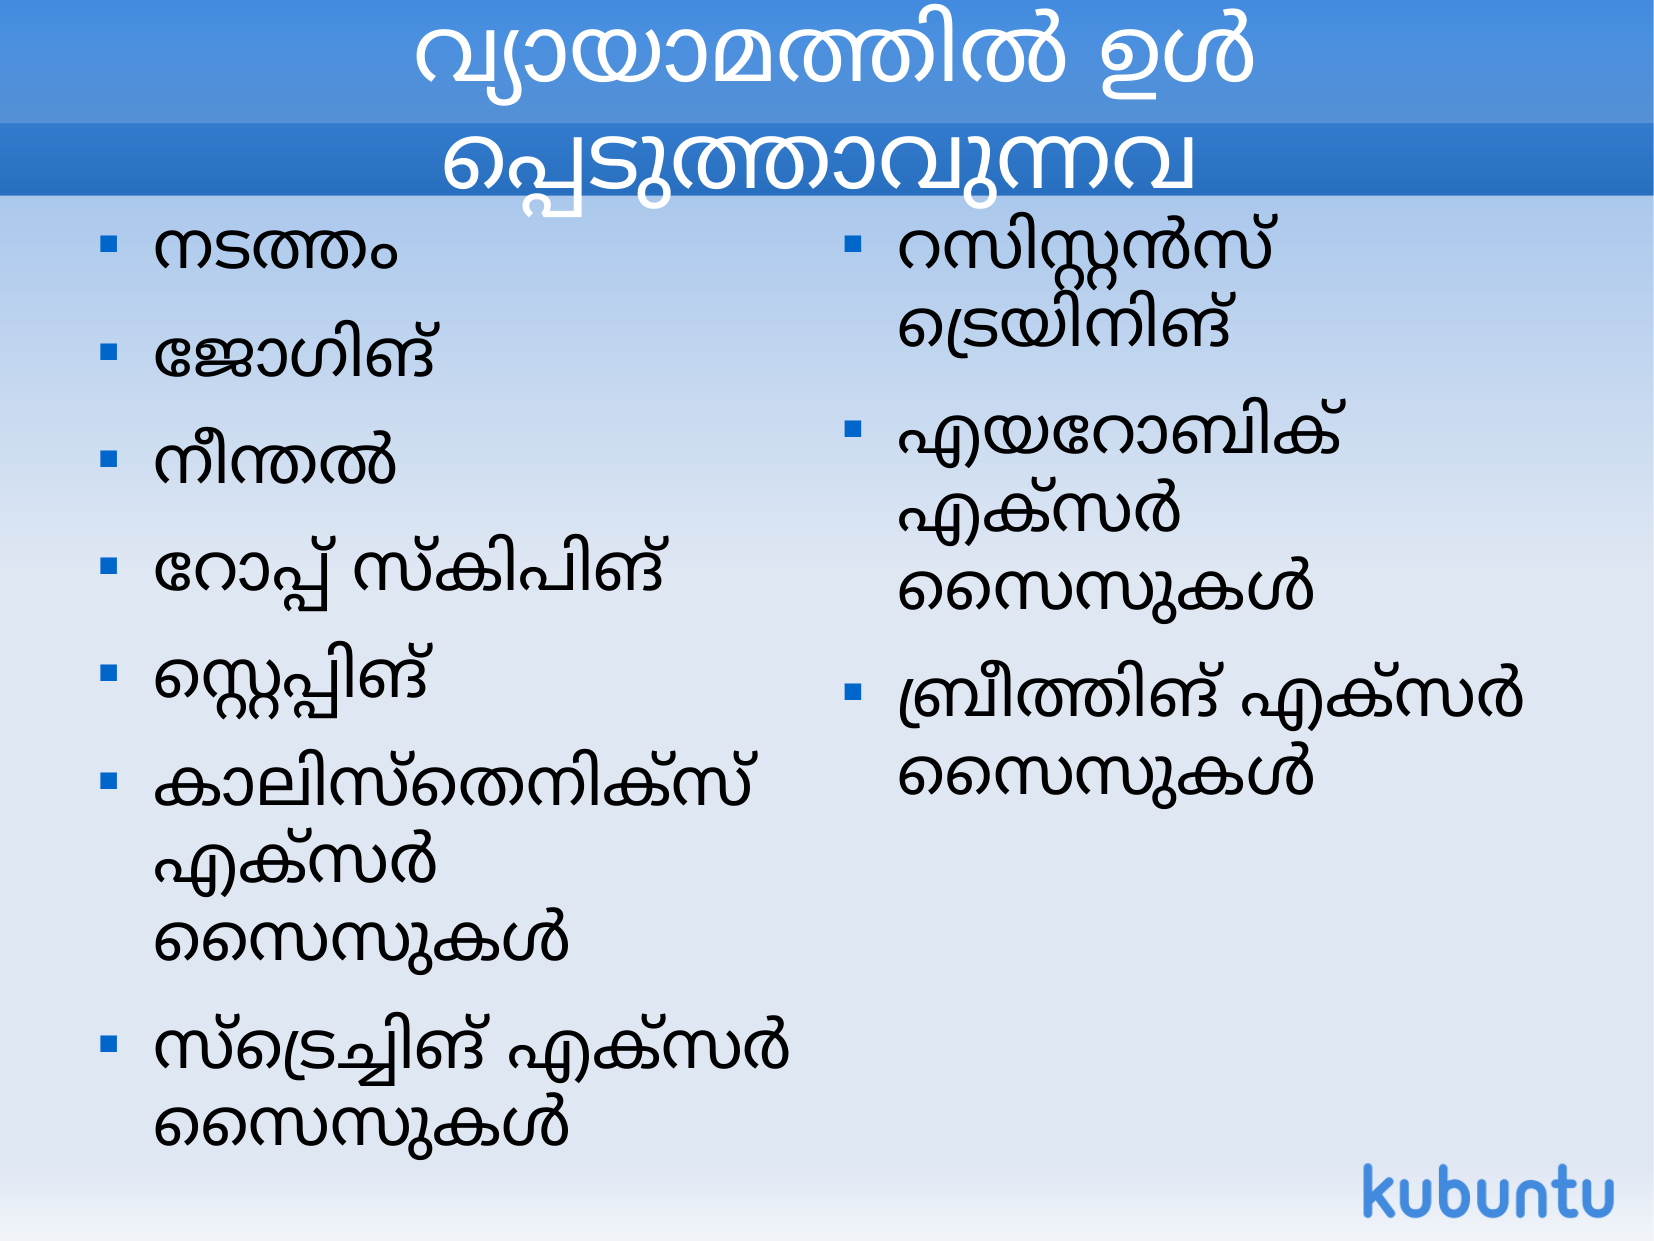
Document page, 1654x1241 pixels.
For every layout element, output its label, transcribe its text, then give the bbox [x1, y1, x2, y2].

list നടത്തം ജോഗിങ് നീന്തല്‍ റോപ്പ് സ്കിപിങ് സ്റ്റെപ്പിങ് കാലിസ്തെനിക്സ് എക്സര്‍സൈസുകള്‍ സ്ട്രെച്ചിങ് എക്സര്‍സൈസുകള്‍ [82, 206, 809, 1168]
title വ്യായാമത്തില്‍ ഉള്‍പ്പെടുത്താവുന്നവ [76, 0, 1565, 208]
picture [0, 0, 1654, 1241]
list റസിസ്റ്റന്‍സ് ട്രെയിനിങ് എയറോബിക് എക്സര്‍സൈസുകള്‍ ബ്രീത്തിങ് എക്സര്‍സൈസുകള്‍ [826, 206, 1553, 1011]
